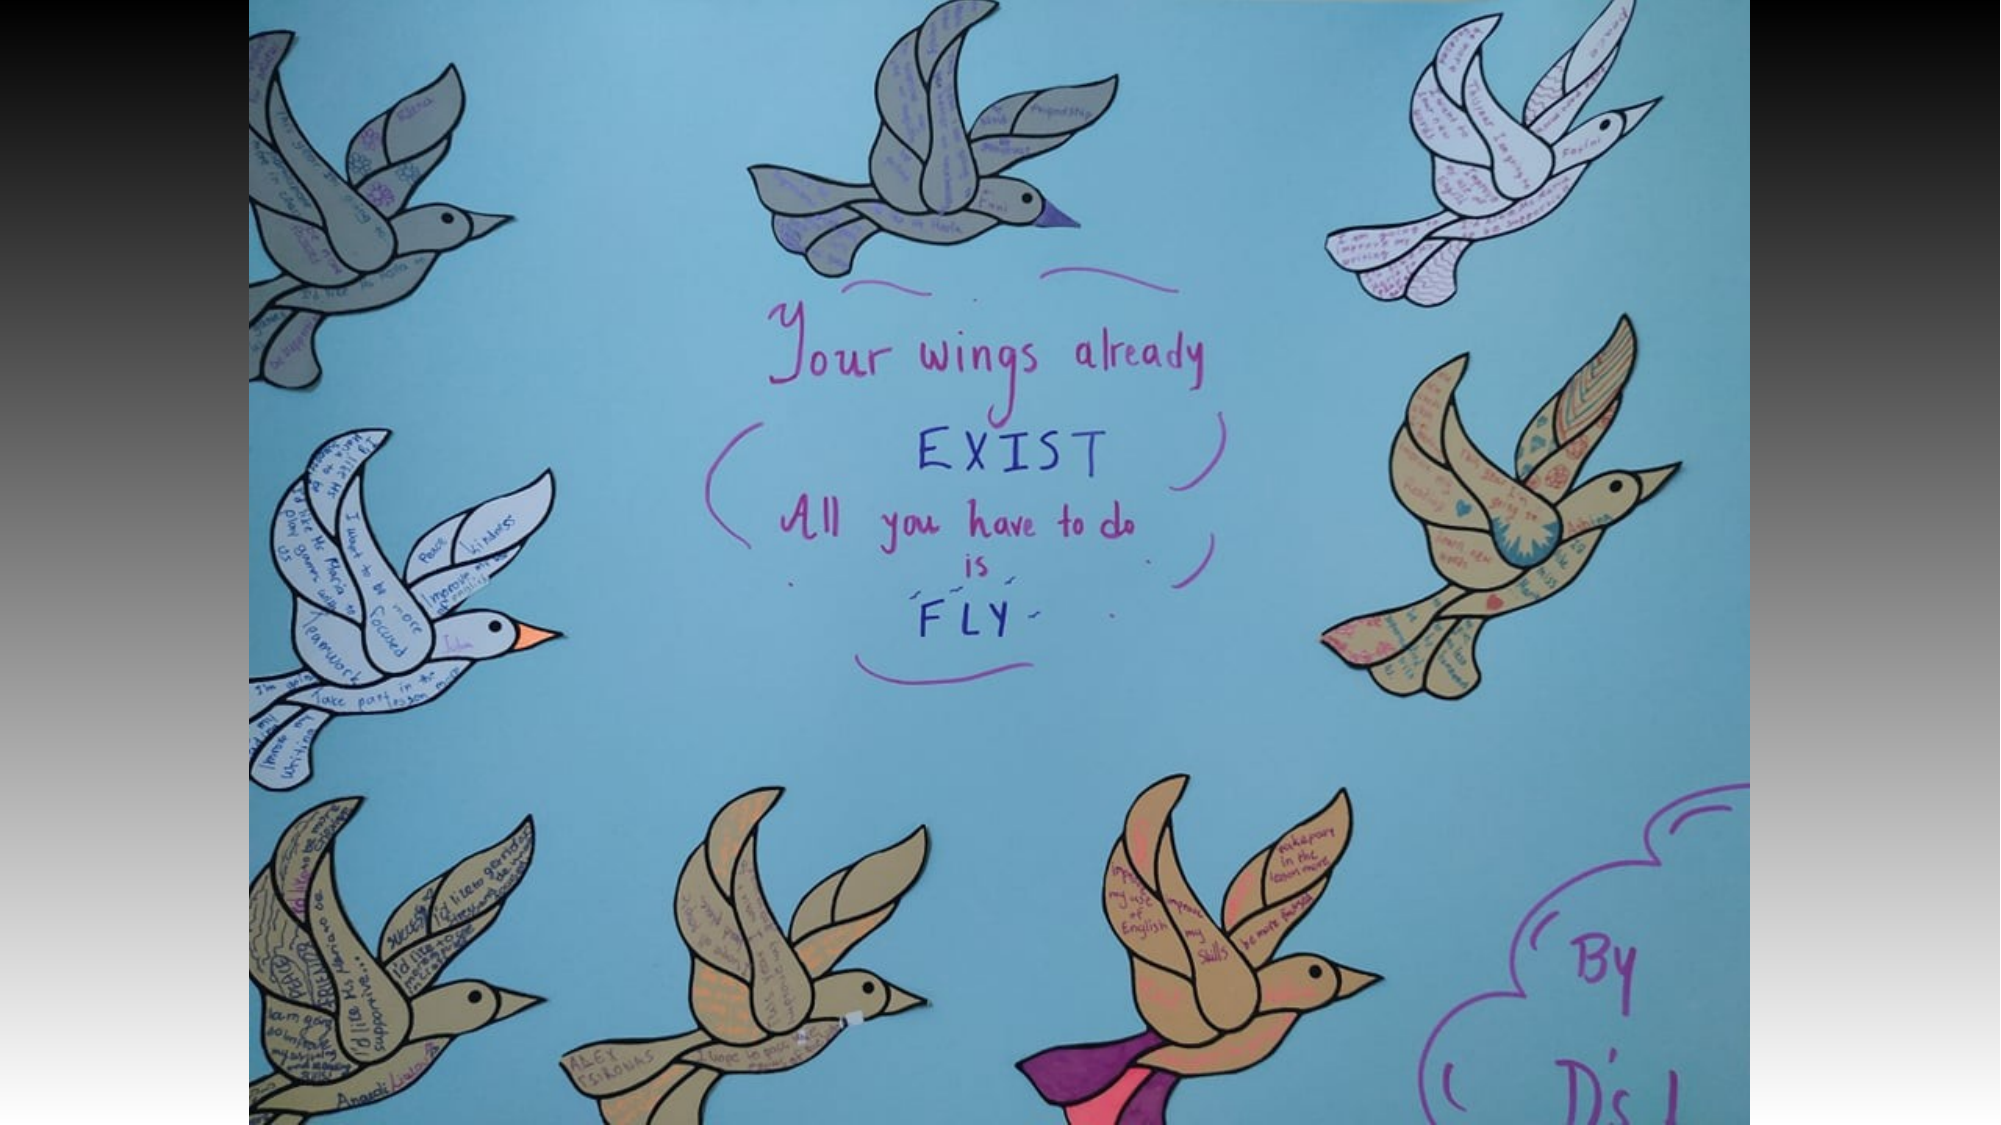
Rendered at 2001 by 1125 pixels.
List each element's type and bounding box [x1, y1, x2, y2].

picture [249, 0, 1750, 1125]
